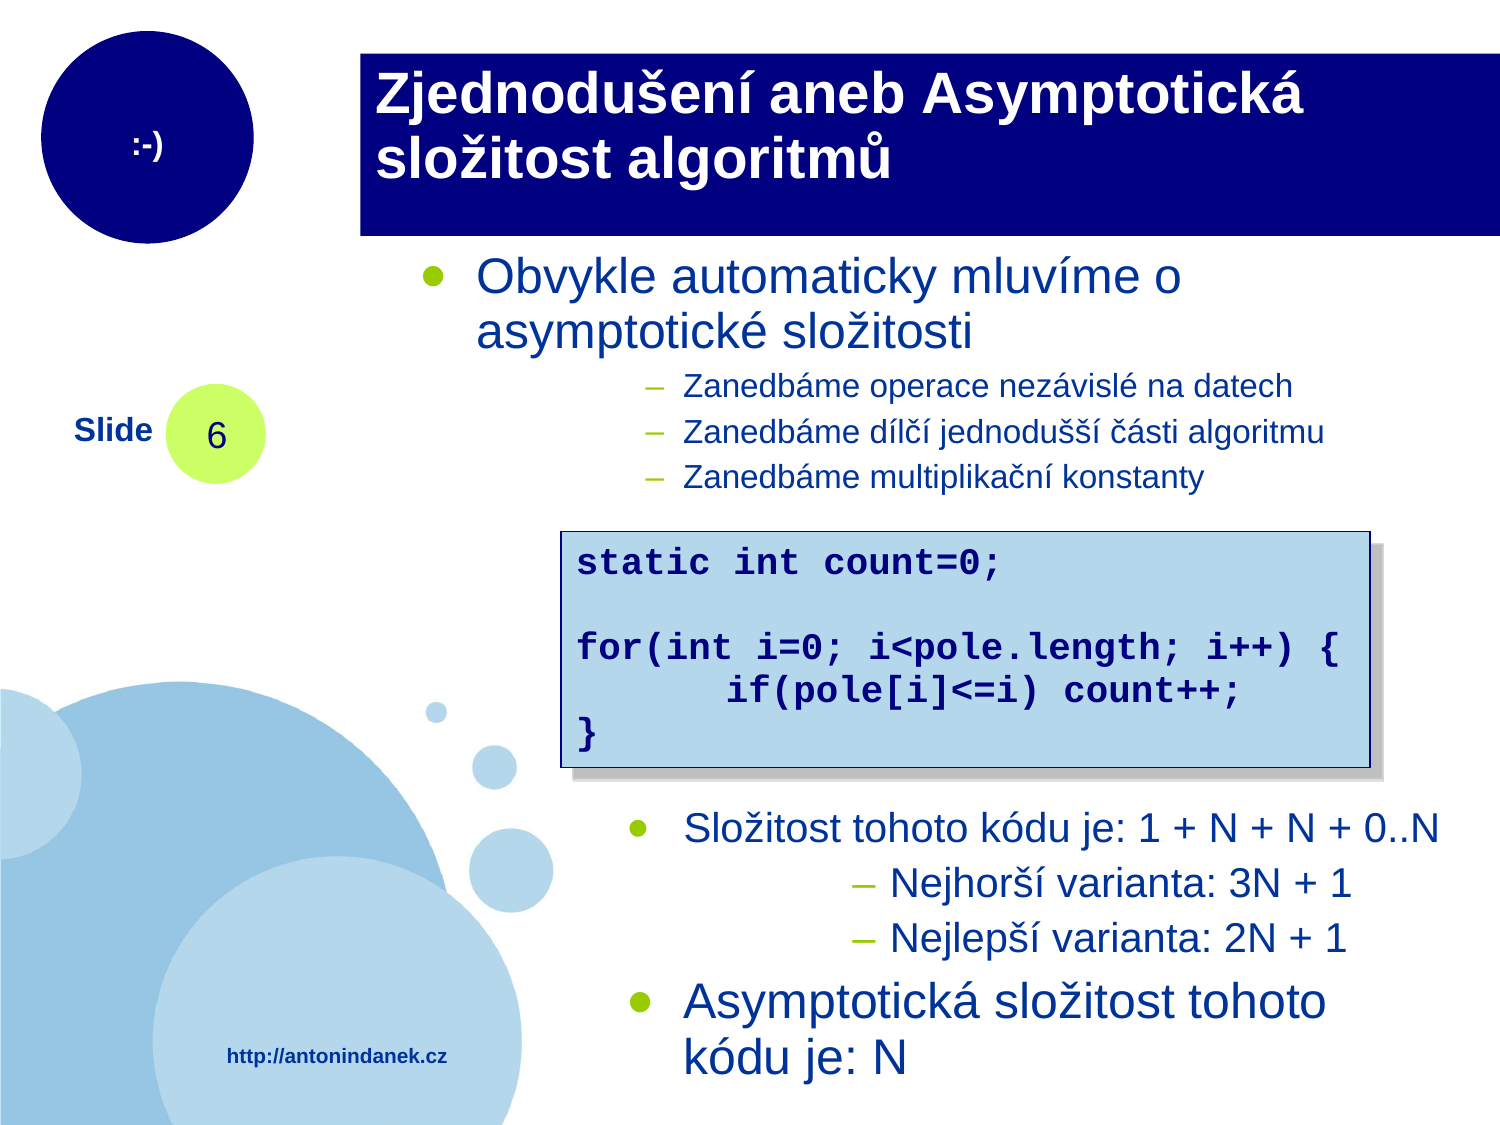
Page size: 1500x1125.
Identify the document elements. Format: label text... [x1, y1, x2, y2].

list Složitost tohoto kódu je: 1 + N + N + 0..N Nejhorší varianta: 3N + 1 Nejlepší varianta: 2N + 1 Asymptotická složitost tohoto kódu je: N [612, 797, 1500, 1125]
picture [0, 638, 625, 1125]
title Zjednodušení aneb Asymptotická složitost algoritmů [360, 53, 1500, 236]
list Obvykle automaticky mluvíme o asymptotické složitosti Zanedbáme operace nezávislé na datech Zanedbáme dílčí jednodušší části algoritmu Zanedbáme multiplikační konstanty [405, 240, 1418, 542]
text_box static int count=0; for(int i=0; i<pole.length; i++) { if(pole[i]<=i) count++; } [561, 542, 1371, 768]
